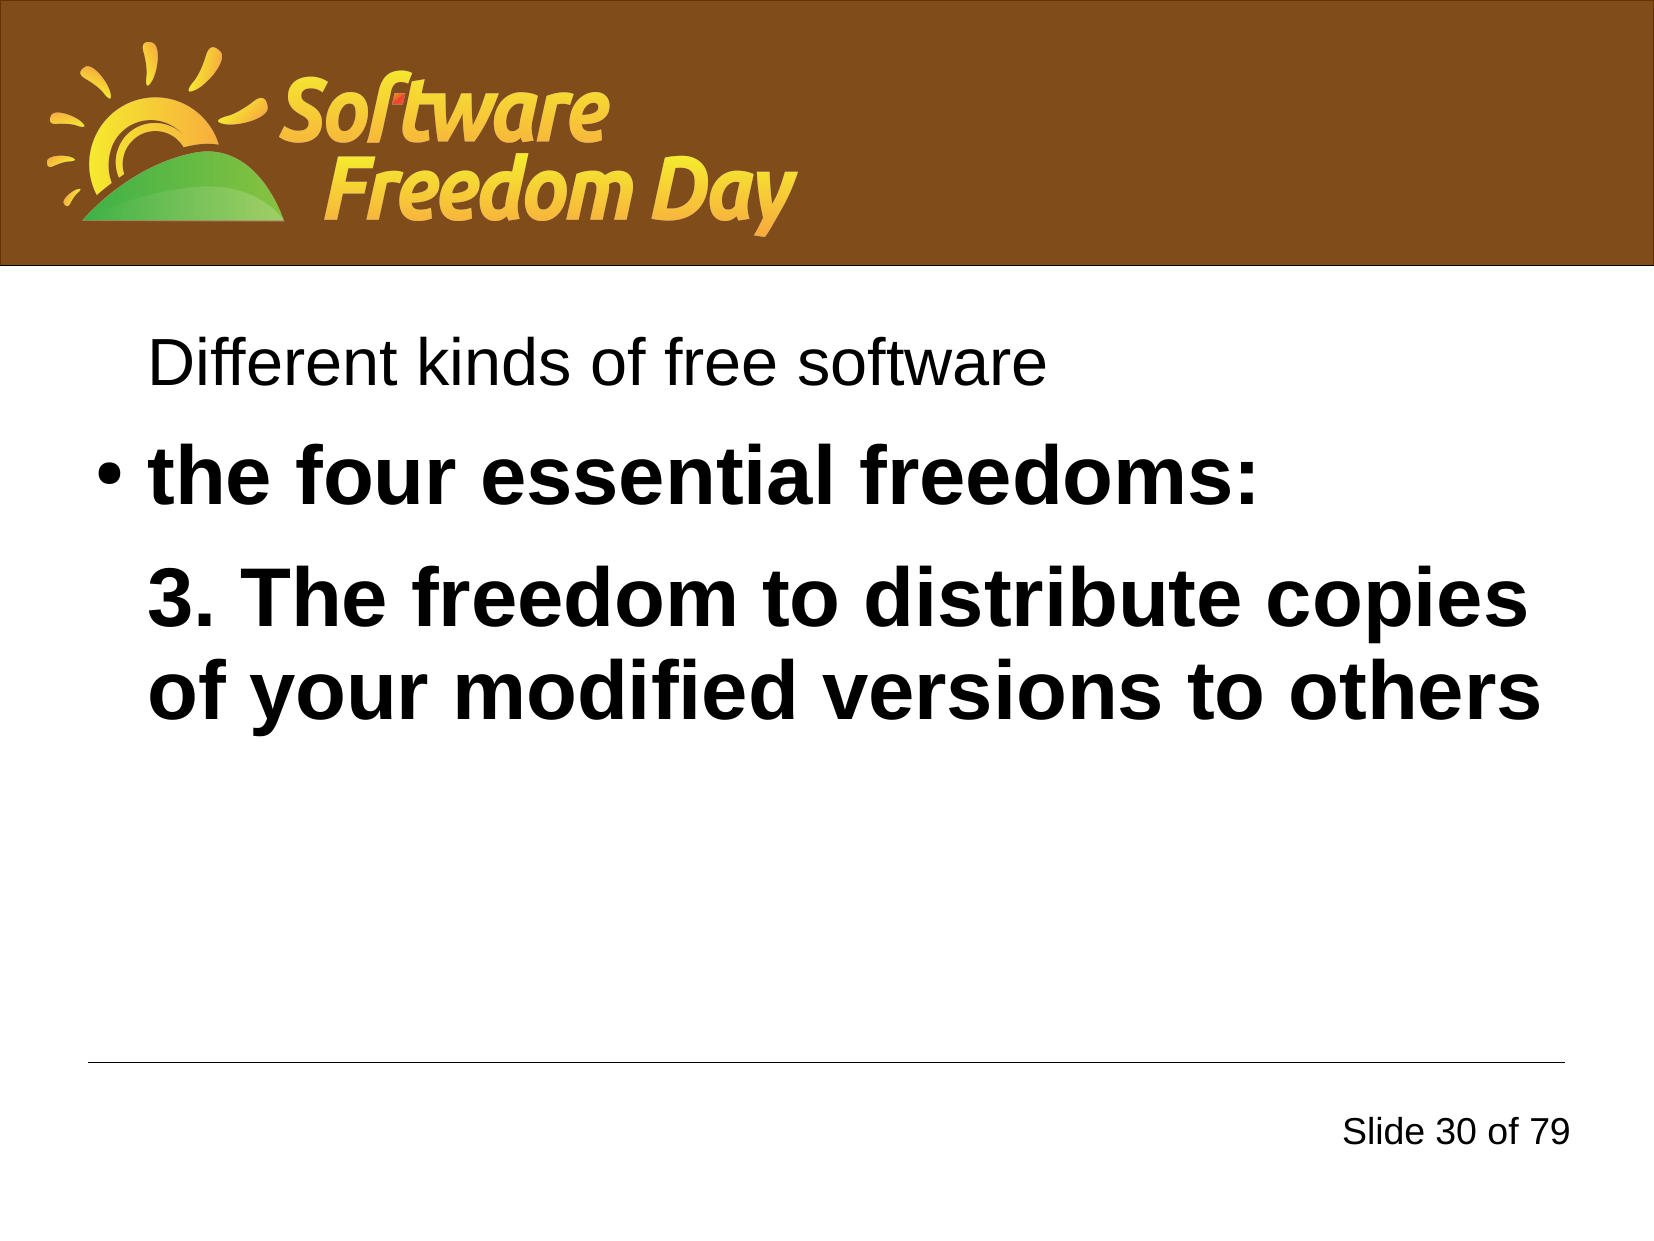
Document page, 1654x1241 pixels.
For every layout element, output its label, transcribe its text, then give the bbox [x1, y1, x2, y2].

picture [47, 42, 798, 237]
list Different kinds of free software the four essential freedoms: 3. The freedom to distribute copies of your modified versions to others [76, 324, 1565, 1045]
